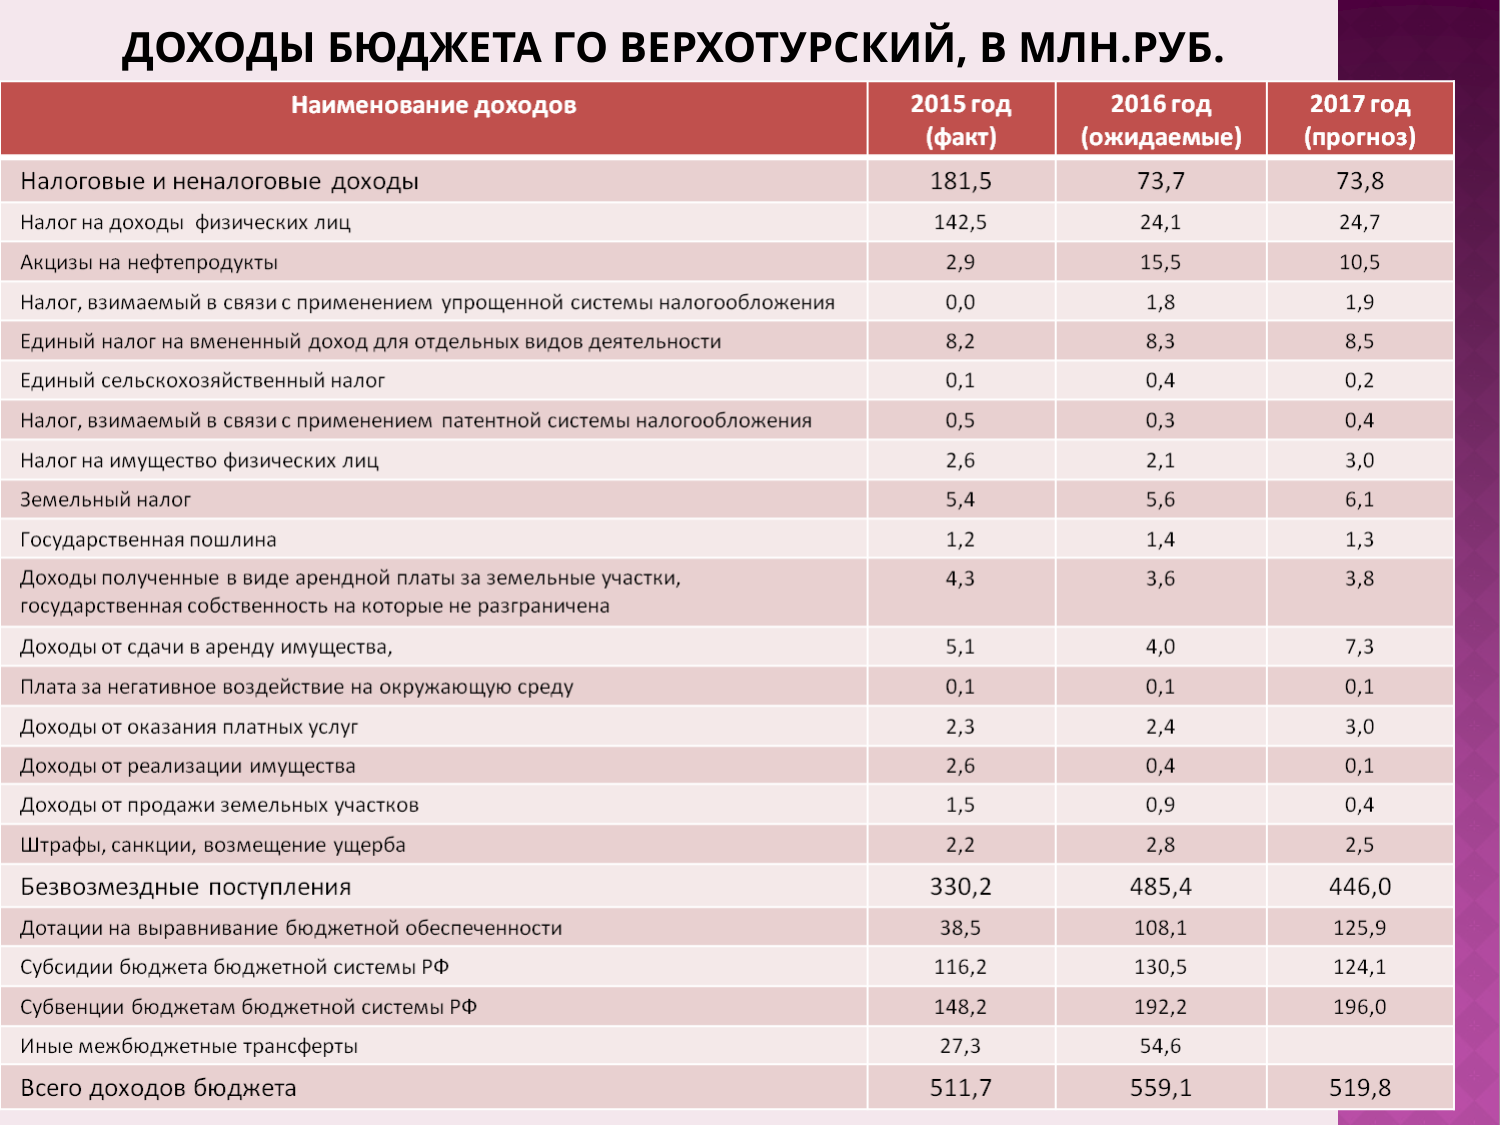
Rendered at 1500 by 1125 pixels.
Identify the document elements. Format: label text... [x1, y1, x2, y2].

title Доходы бюджета ГО Верхотурский, в млн.руб. [0, 0, 1348, 69]
picture [0, 69, 1466, 1121]
